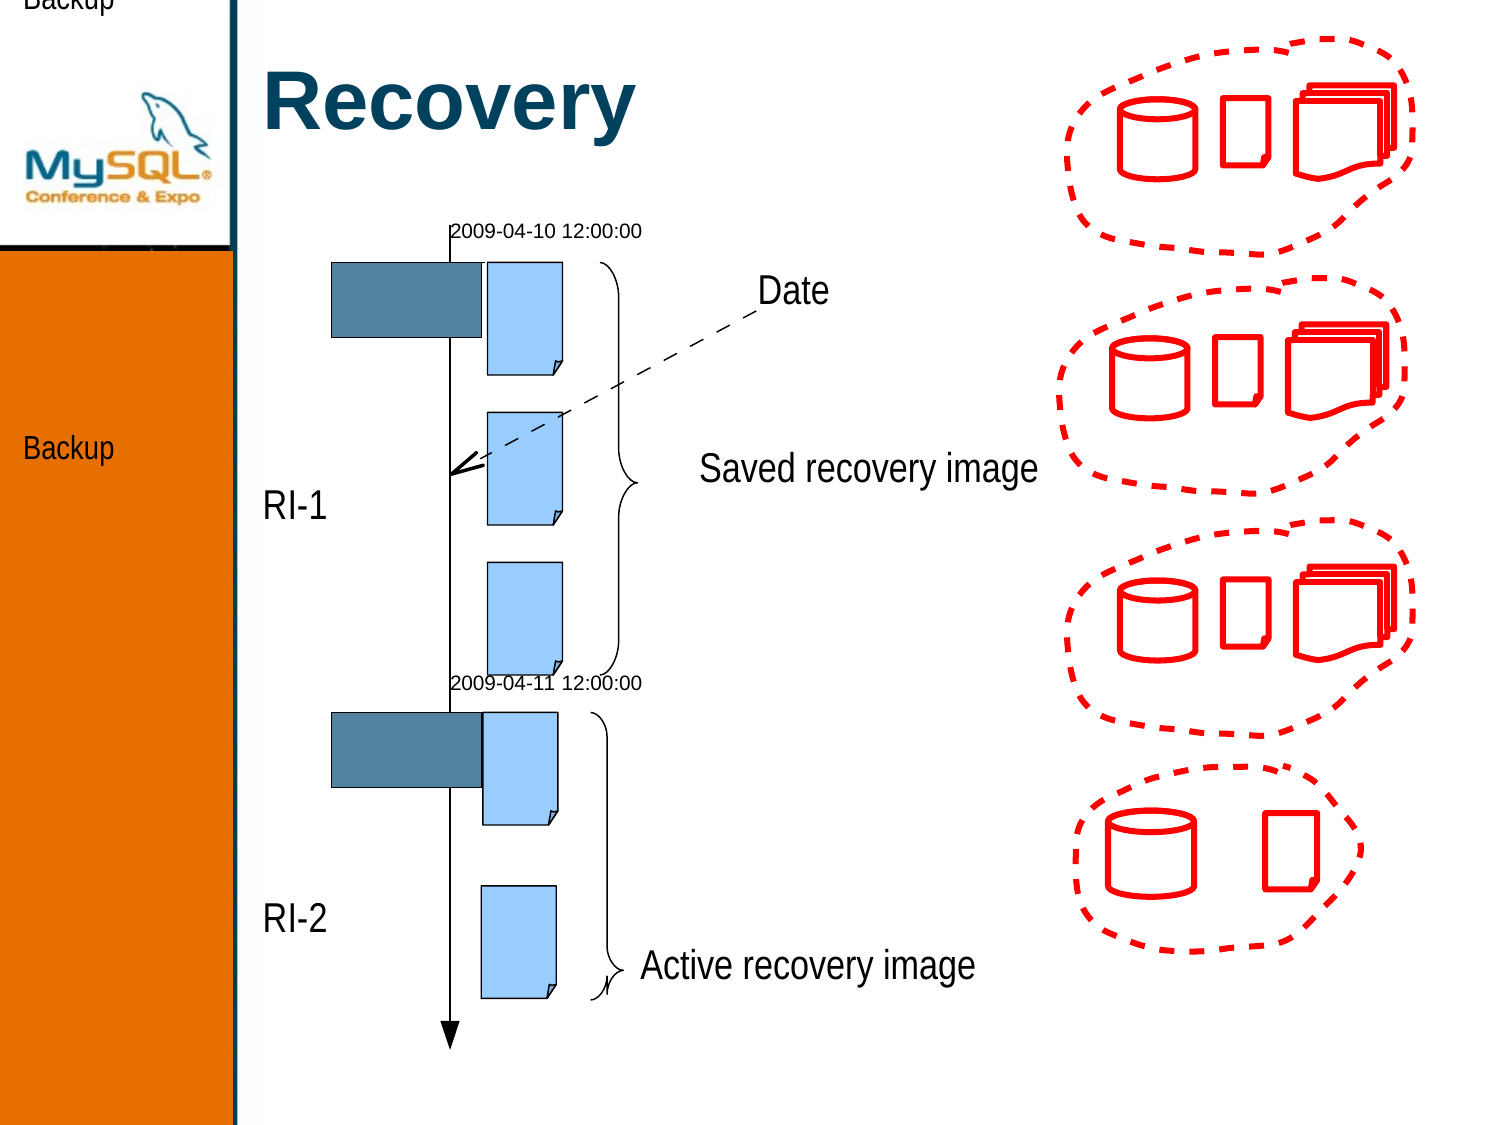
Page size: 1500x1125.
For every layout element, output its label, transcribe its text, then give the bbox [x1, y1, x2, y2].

text_box Saved recovery image [699, 450, 1039, 498]
text_box 2009-04-11 12:00:00 [450, 675, 643, 699]
picture [45, 1, 52, 7]
picture [87, 1, 94, 7]
text_box [487, 262, 563, 376]
text_box Date [757, 271, 831, 320]
text_box 2009-04-10 12:00:00 [450, 222, 643, 246]
text_box [487, 412, 563, 526]
text_box [487, 562, 563, 675]
text_box RI-2 [262, 900, 328, 948]
title Recovery [262, 7, 1410, 195]
text_box [331, 712, 558, 826]
picture [0, 0, 233, 1125]
text_box RI-1 [262, 487, 328, 535]
picture [28, 1, 37, 7]
text_box [481, 885, 557, 999]
text_box [331, 262, 482, 338]
picture [103, 1, 110, 7]
picture [237, 0, 1500, 1125]
text_box Active recovery image [640, 946, 977, 995]
